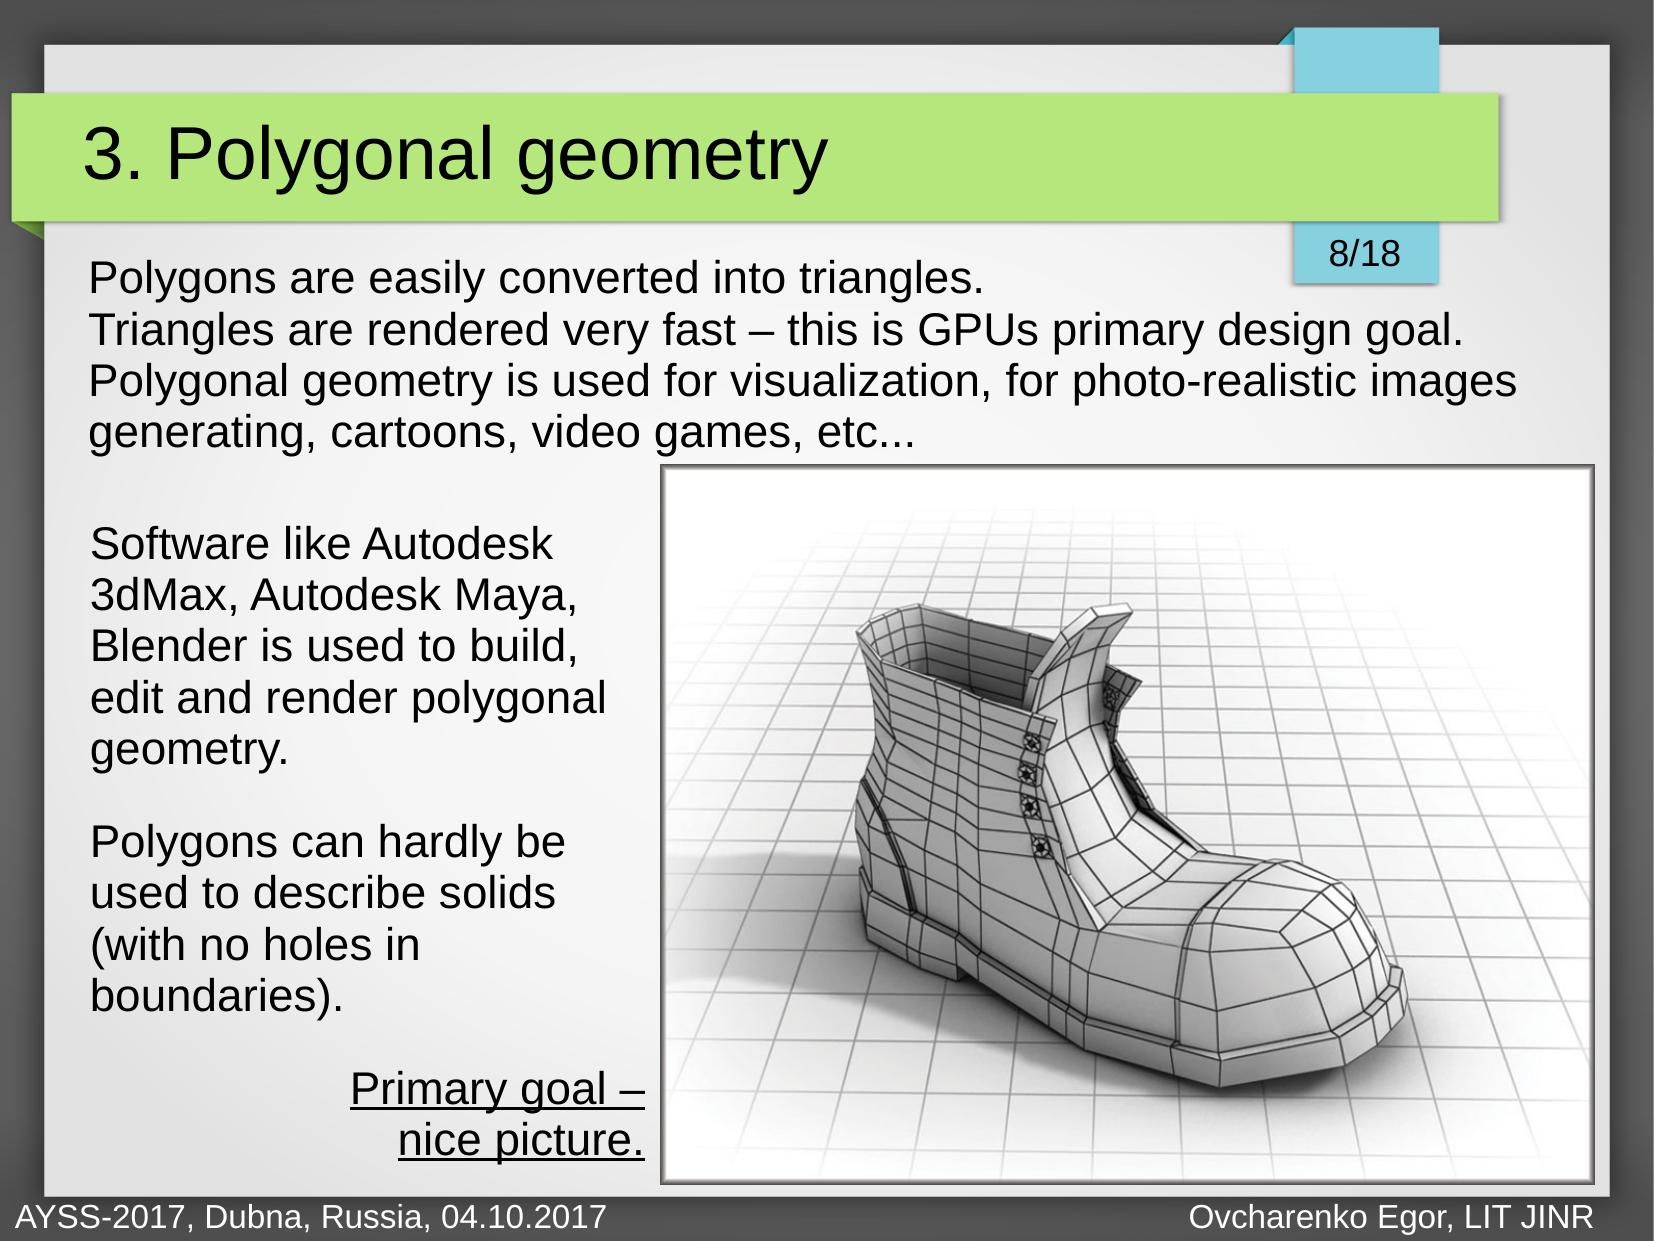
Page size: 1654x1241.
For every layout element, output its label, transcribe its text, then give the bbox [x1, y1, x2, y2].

text_box Software like Autodesk 3dMax, Autodesk Maya, Blender is used to build, edit and render polygonal geometry. Polygons can hardly be used to describe solids (with no holes in boundaries). Primary goal – nice picture. [75, 510, 661, 1190]
text_box AYSS-2017, Dubna, Russia, 04.10.2017 Ovcharenko Egor, LIT JINR [0, 1190, 1612, 1241]
text_box Polygons are easily converted into triangles. Triangles are rendered very fast – this is GPUs primary design goal. Polygonal geometry is used for visualization, for photo-realistic images generating, cartoons, video games, etc... [73, 245, 1588, 466]
text_box 8/18 [1290, 225, 1441, 282]
picture [0, 0, 1654, 1241]
title 3. Polygonal geometry [82, 94, 1264, 213]
